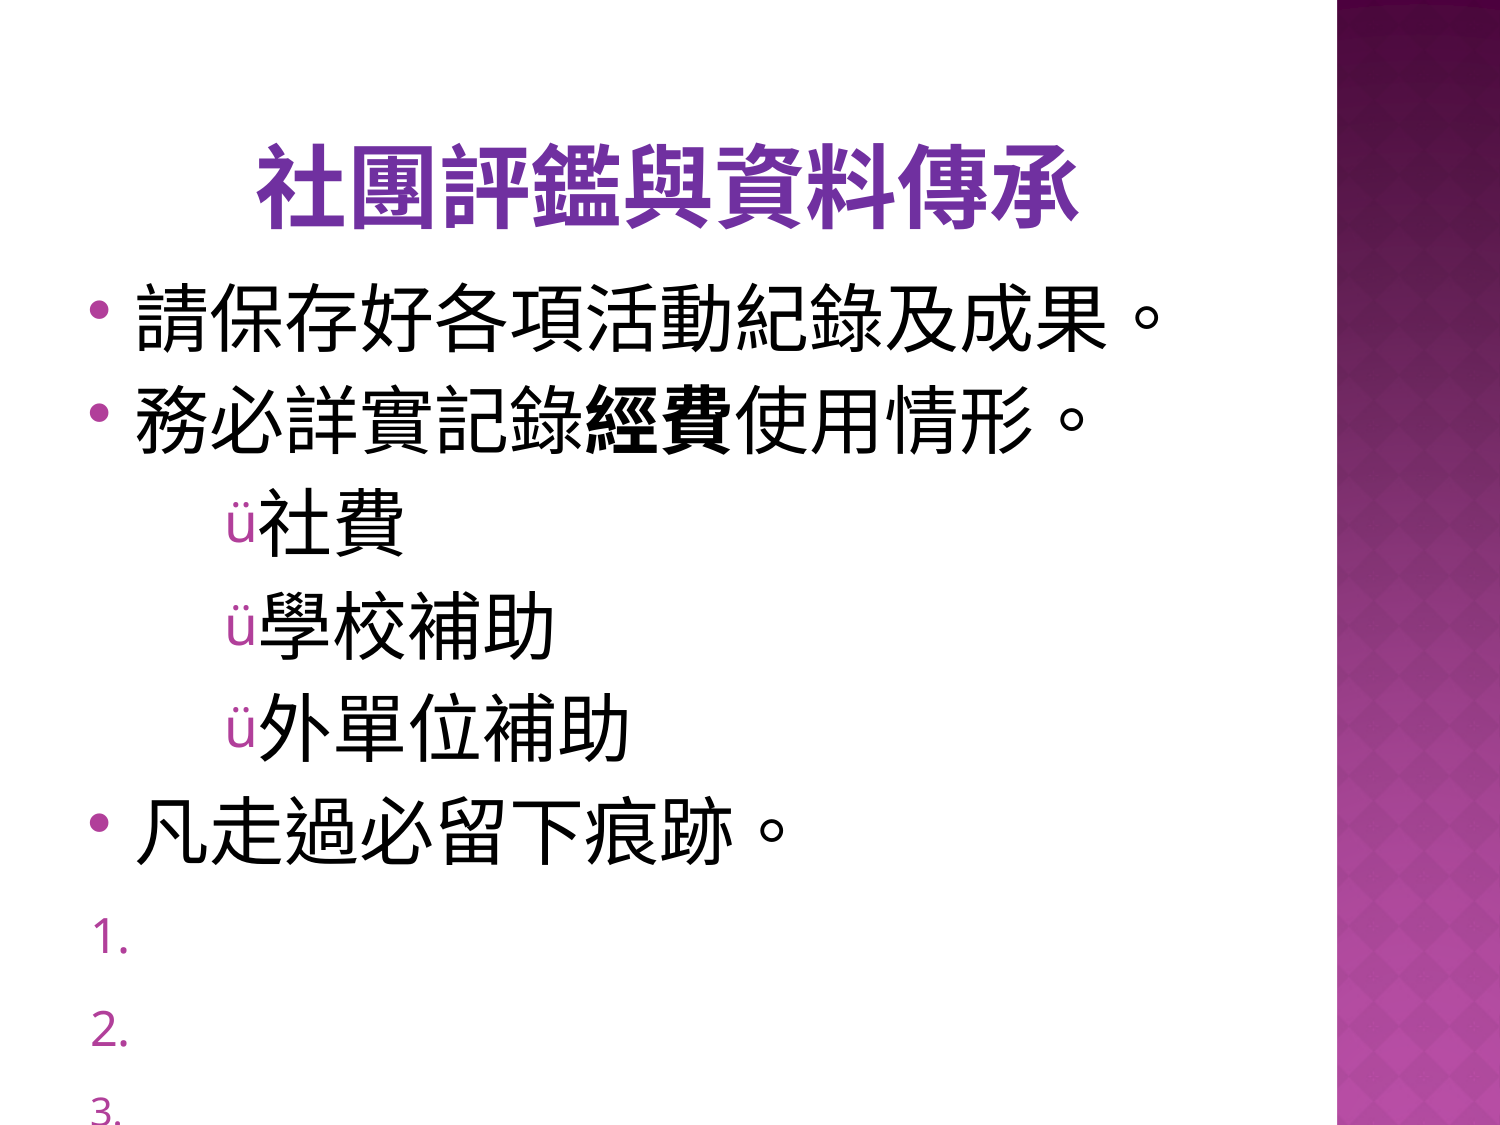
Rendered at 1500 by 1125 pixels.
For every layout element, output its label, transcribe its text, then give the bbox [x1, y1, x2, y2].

list 請保存好各項活動紀錄及成果。 務必詳實記錄經費使用情形。 社費 學校補助 外單位補助 凡走過必留下痕跡。 [75, 264, 1263, 1060]
title 社團評鑑與資料傳承 [75, 52, 1263, 241]
